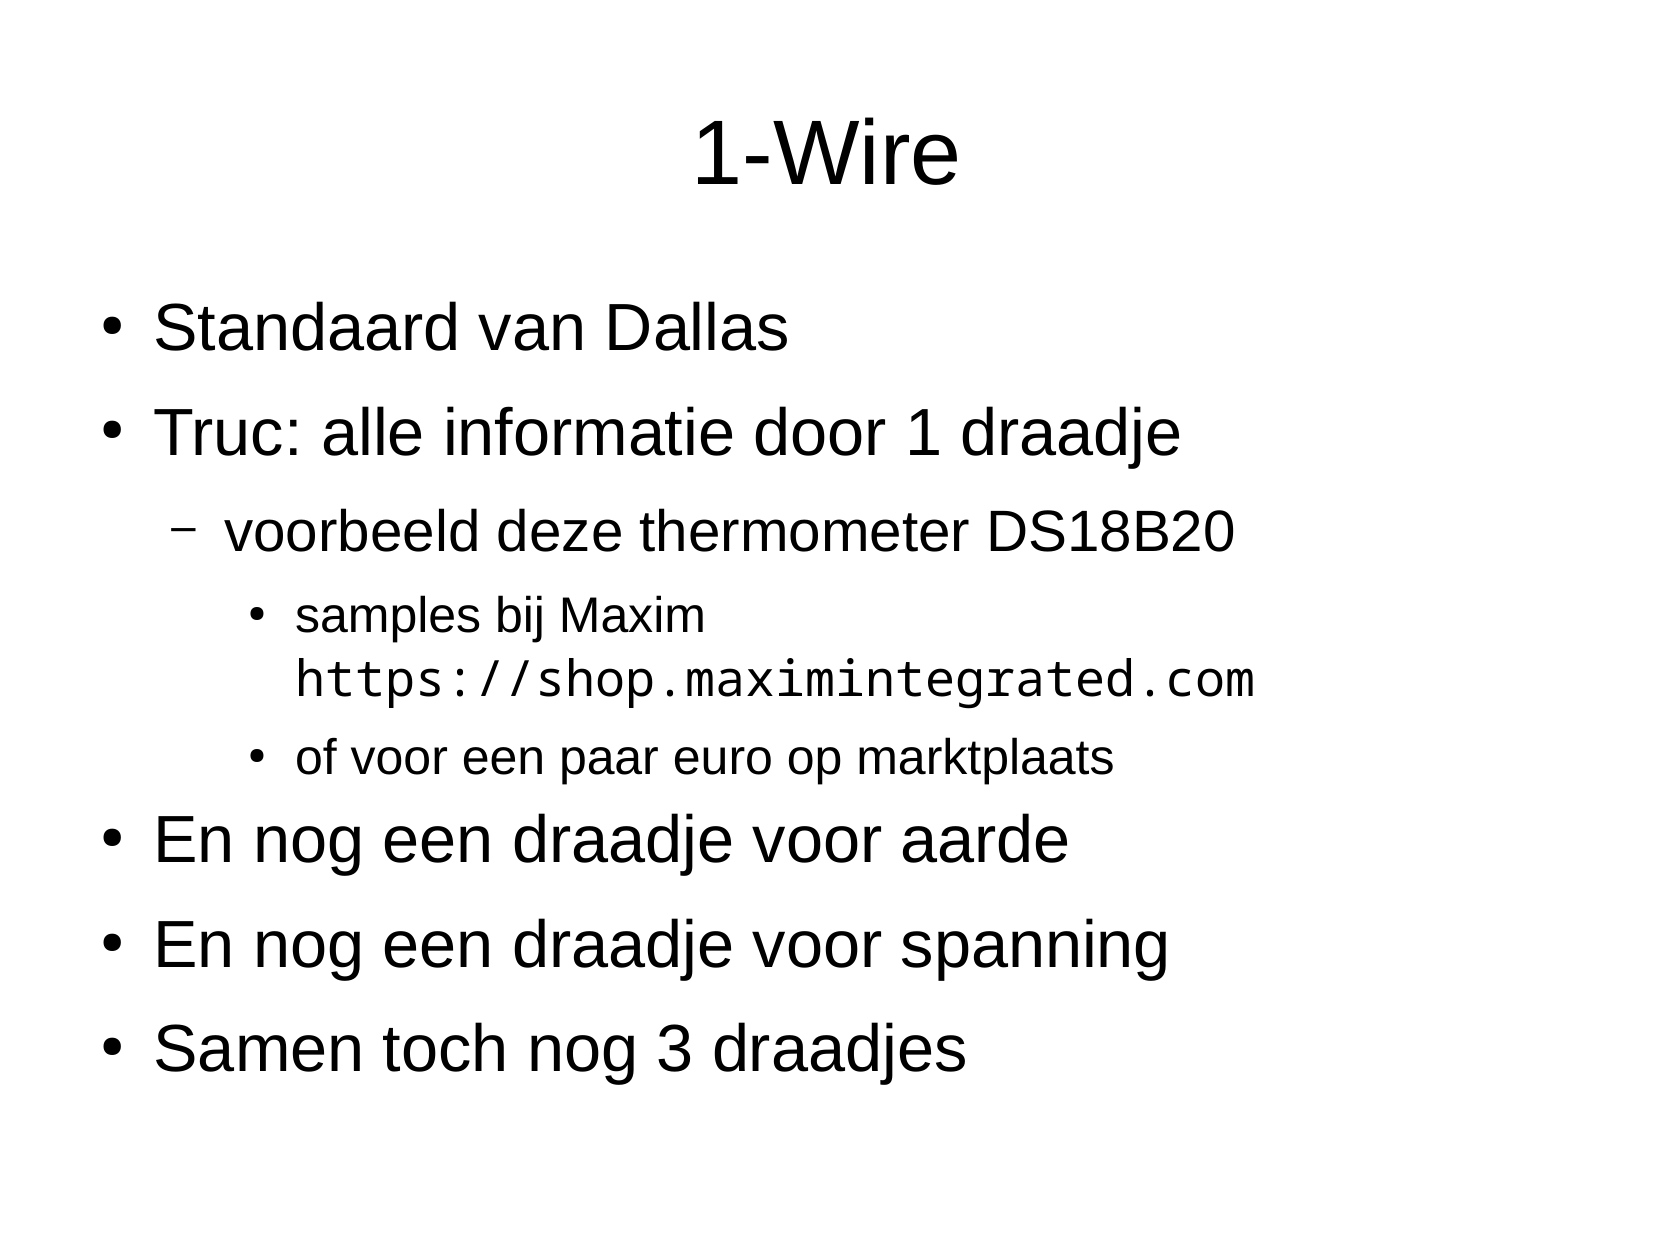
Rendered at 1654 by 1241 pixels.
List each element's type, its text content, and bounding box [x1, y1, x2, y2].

list Standaard van Dallas Truc: alle informatie door 1 draadje voorbeeld deze thermometer DS18B20 samples bij Maxim https://shop.maximintegrated.com of voor een paar euro op marktplaats En nog een draadje voor aarde En nog een draadje voor spanning Samen toch nog 3 draadjes [82, 290, 1538, 1241]
title 1-Wire [82, 49, 1571, 257]
